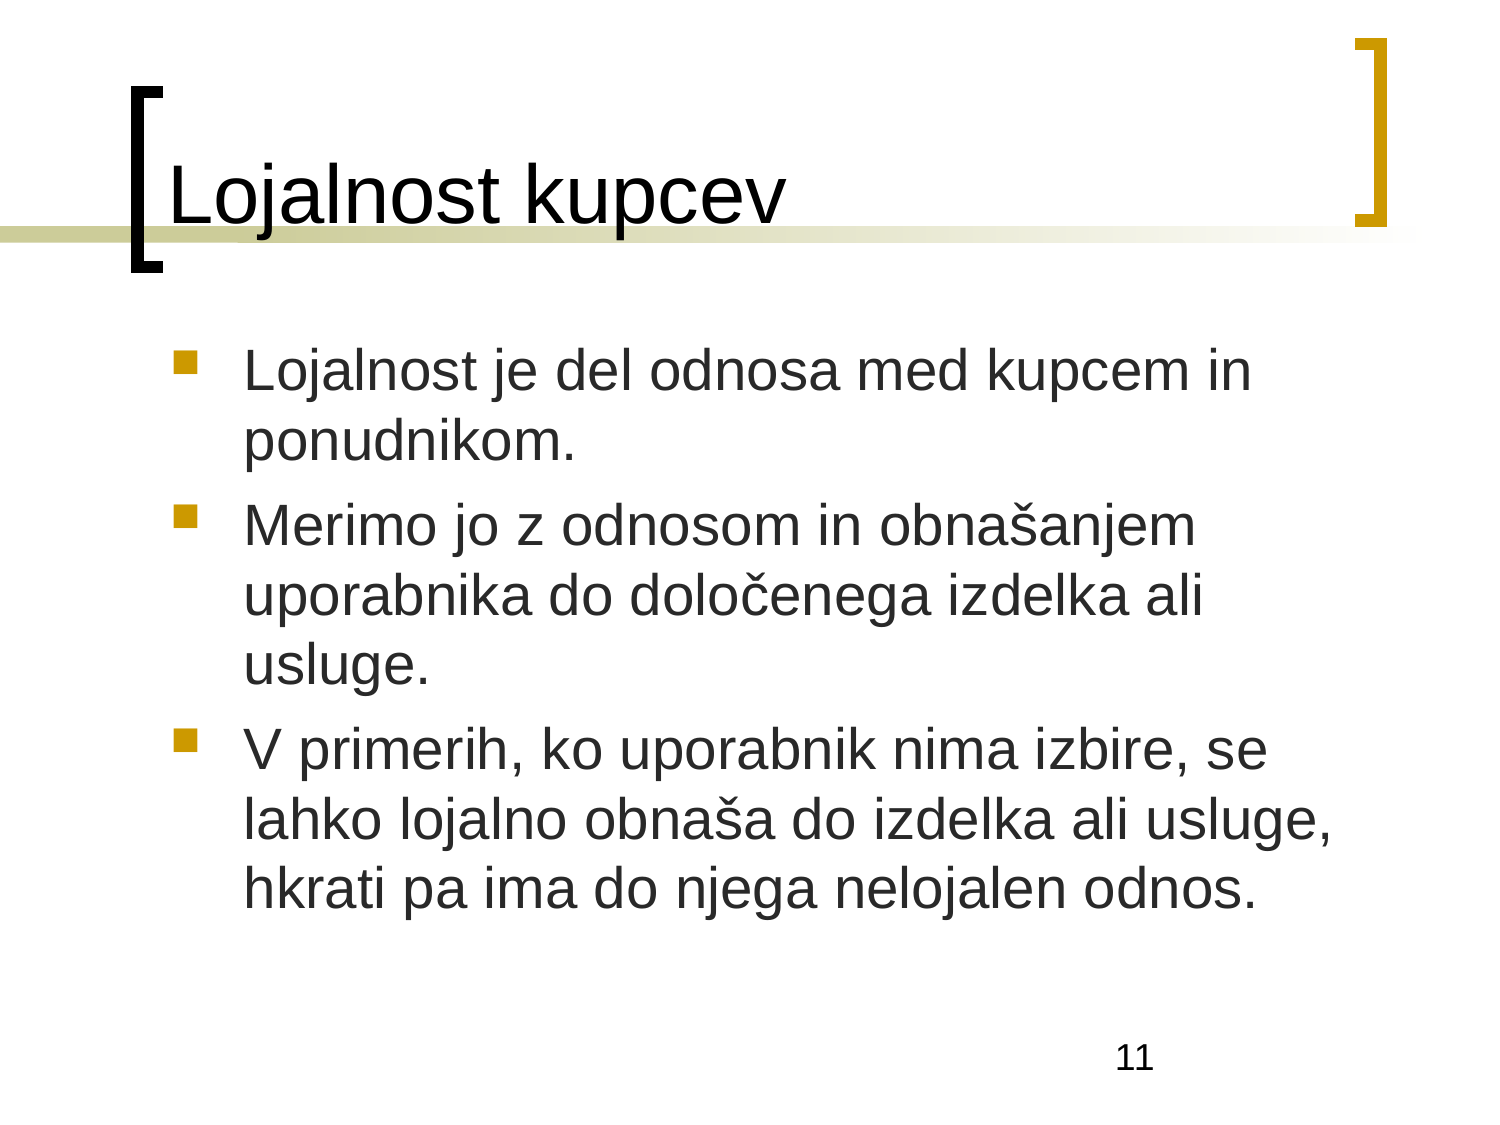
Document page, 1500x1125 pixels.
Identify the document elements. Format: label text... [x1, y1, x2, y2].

title Lojalnost kupcev [152, 15, 1328, 248]
list Lojalnost je del odnosa med kupcem in ponudnikom. Merimo jo z odnosom in obnašanjem uporabnika do določenega izdelka ali usluge. V primerih, ko uporabnik nima izbire, se lahko lojalno obnaša do izdelka ali usluge, hkrati pa ima do njega nelojalen odnos. [155, 324, 1413, 1014]
